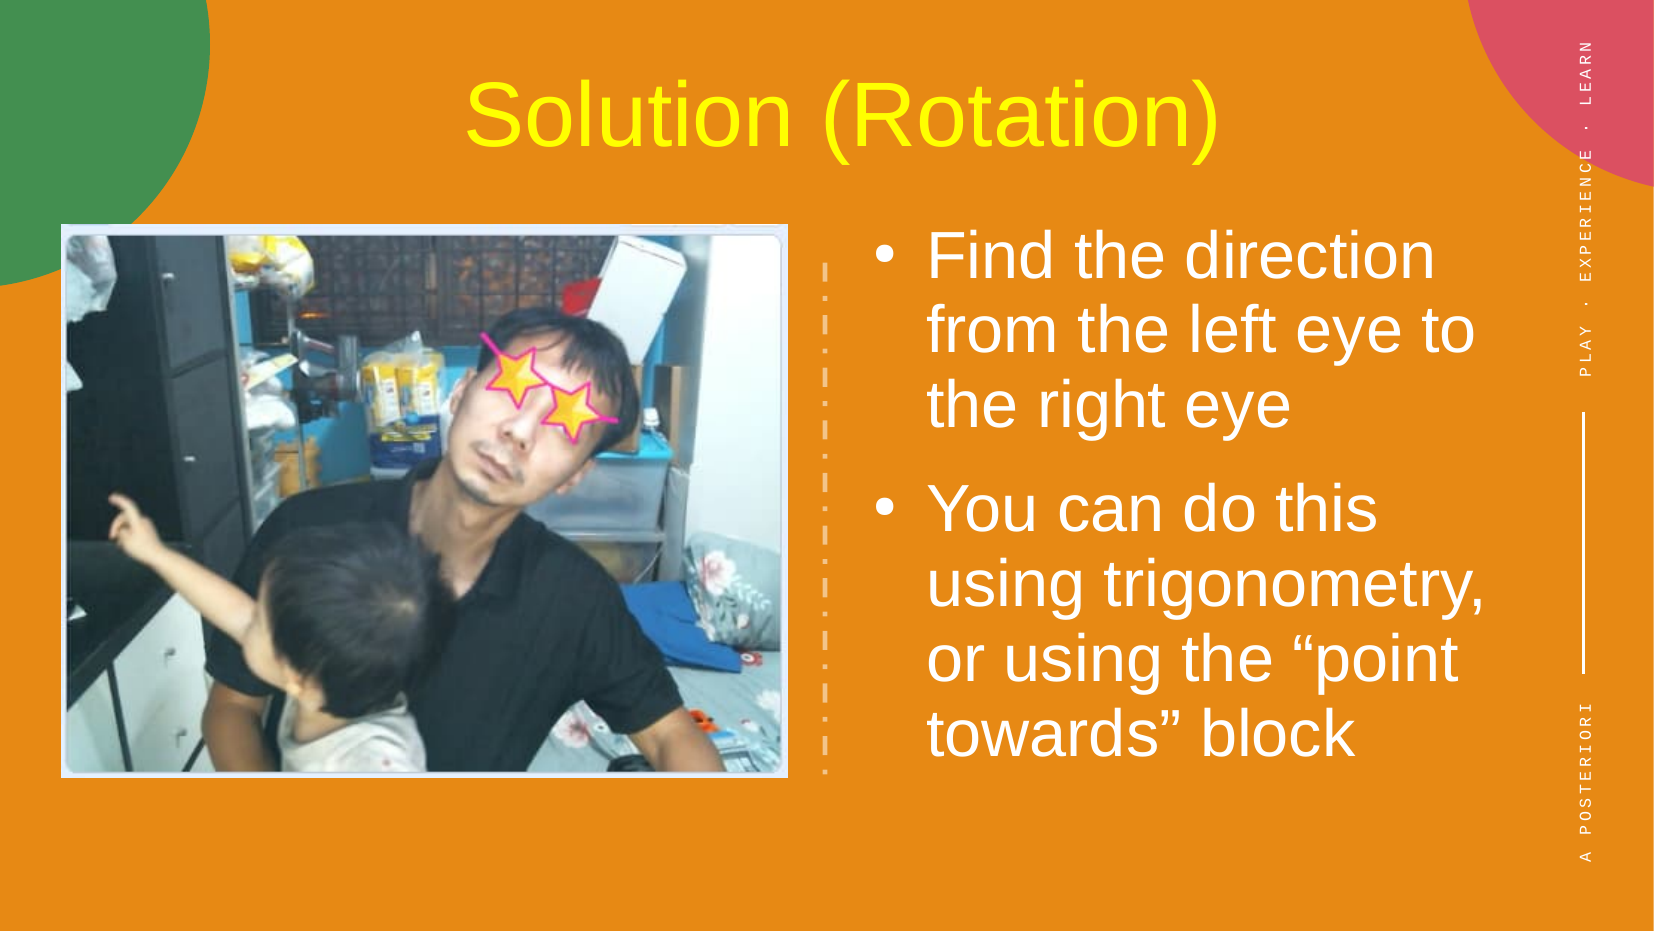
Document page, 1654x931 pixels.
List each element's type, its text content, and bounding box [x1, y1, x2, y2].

picture [61, 224, 788, 778]
title Solution (Rotation) [187, 37, 1501, 193]
list Find the direction from the left eye to the right eye You can do this using trigonometry, or using the “point towards” block [855, 217, 1544, 826]
